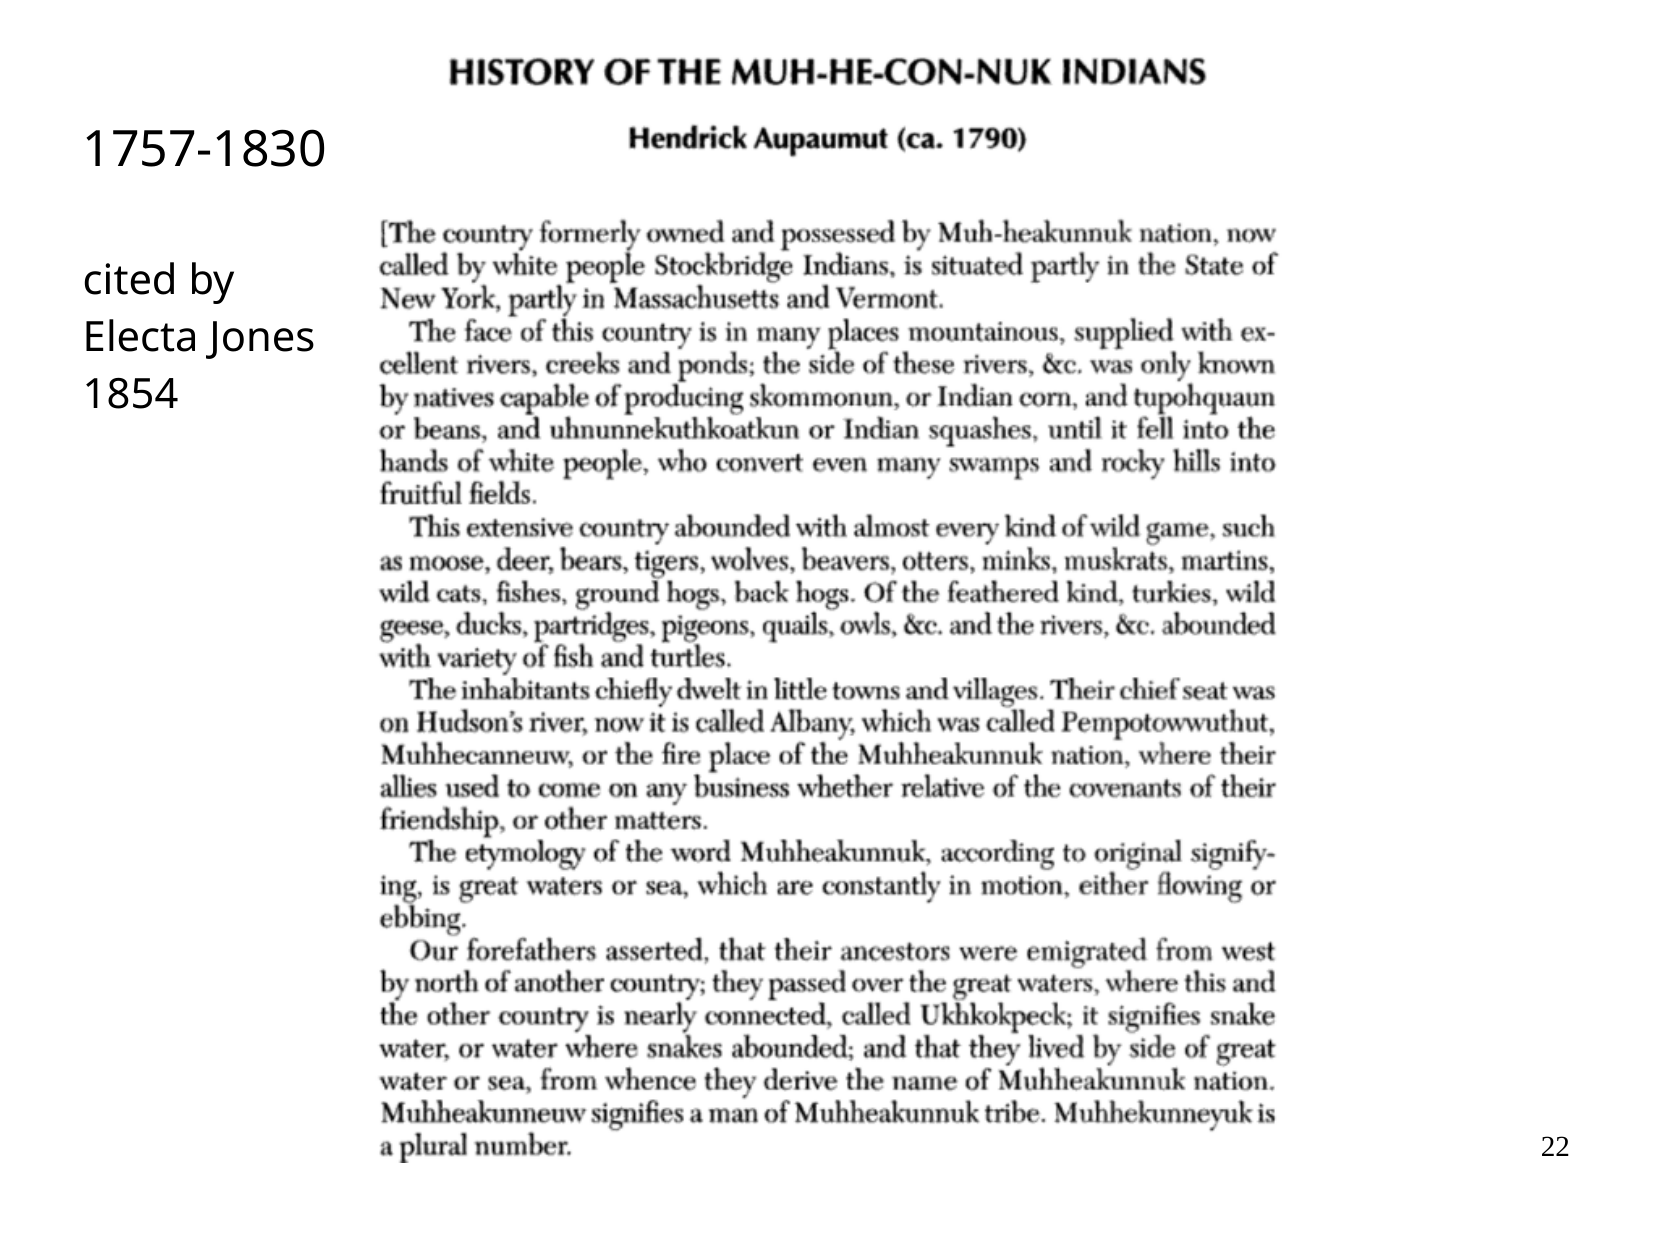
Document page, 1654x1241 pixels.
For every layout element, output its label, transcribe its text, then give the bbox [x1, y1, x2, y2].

title 1757-1830 cited by Electa Jones 1854 [82, 134, 1571, 467]
picture [349, 37, 1304, 134]
picture [349, 467, 1304, 1163]
